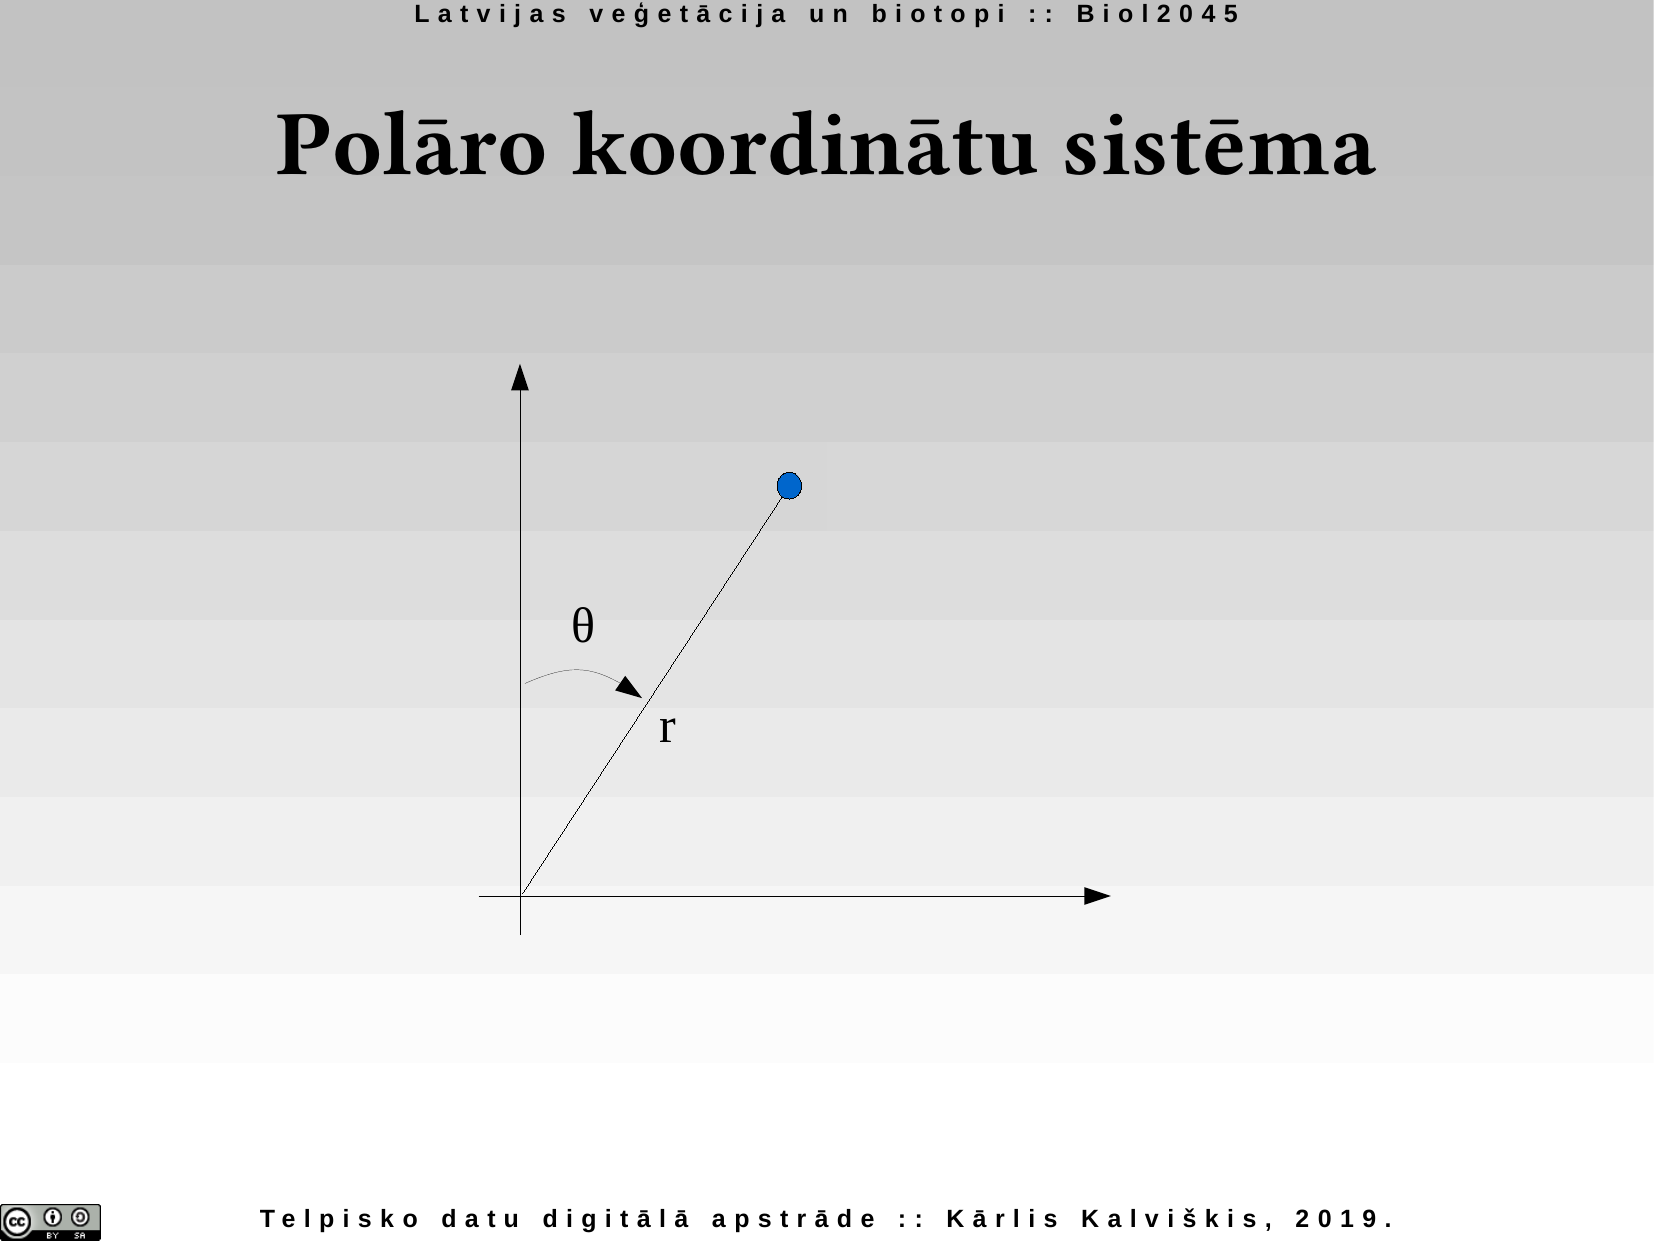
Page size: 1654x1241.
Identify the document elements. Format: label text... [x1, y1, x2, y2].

text_box r [659, 698, 677, 754]
text_box [777, 472, 802, 500]
picture [0, 287, 1654, 1241]
title Polāro koordinātu sistēma [0, 1, 1654, 287]
text_box θ [571, 598, 596, 654]
